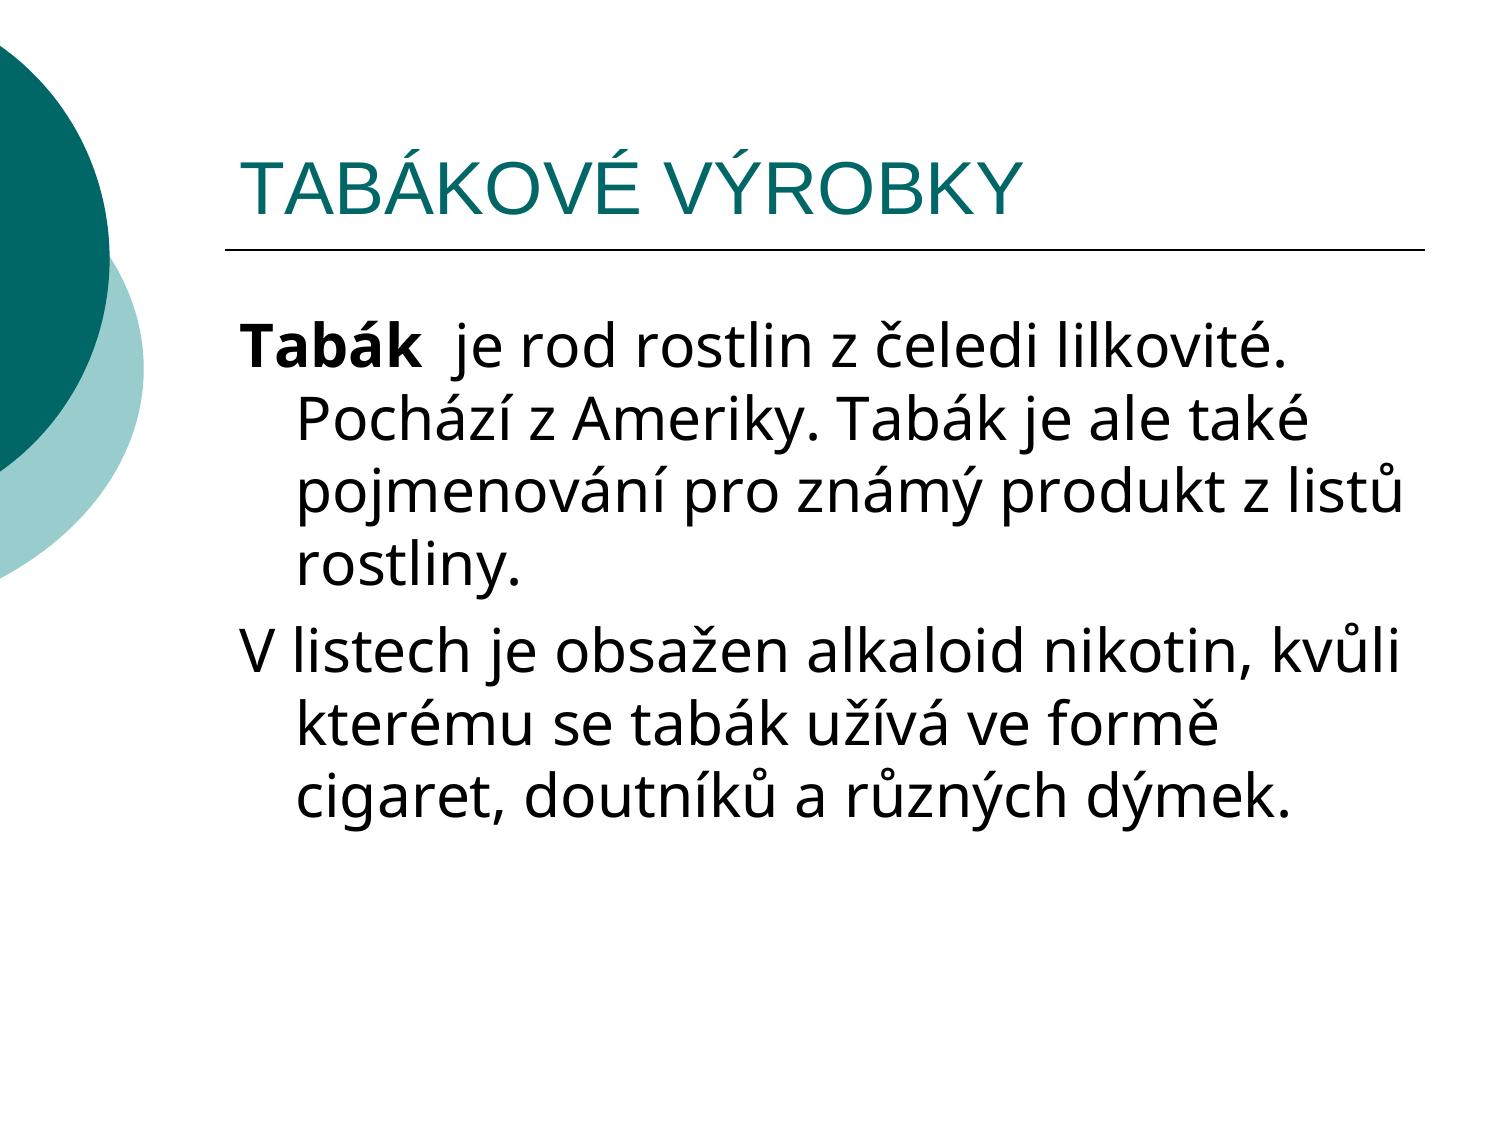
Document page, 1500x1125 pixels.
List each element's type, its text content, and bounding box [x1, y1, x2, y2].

title TABÁKOVÉ VÝROBKY [224, 49, 1425, 237]
list Tabák je rod rostlin z čeledi lilkovité. Pochází z Ameriky. Tabák je ale také pojmenování pro známý produkt z listů rostliny. V listech je obsažen alkaloid nikotin, kvůli kterému se tabák užívá ve formě cigaret, doutníků a různých dýmek. [224, 299, 1425, 975]
